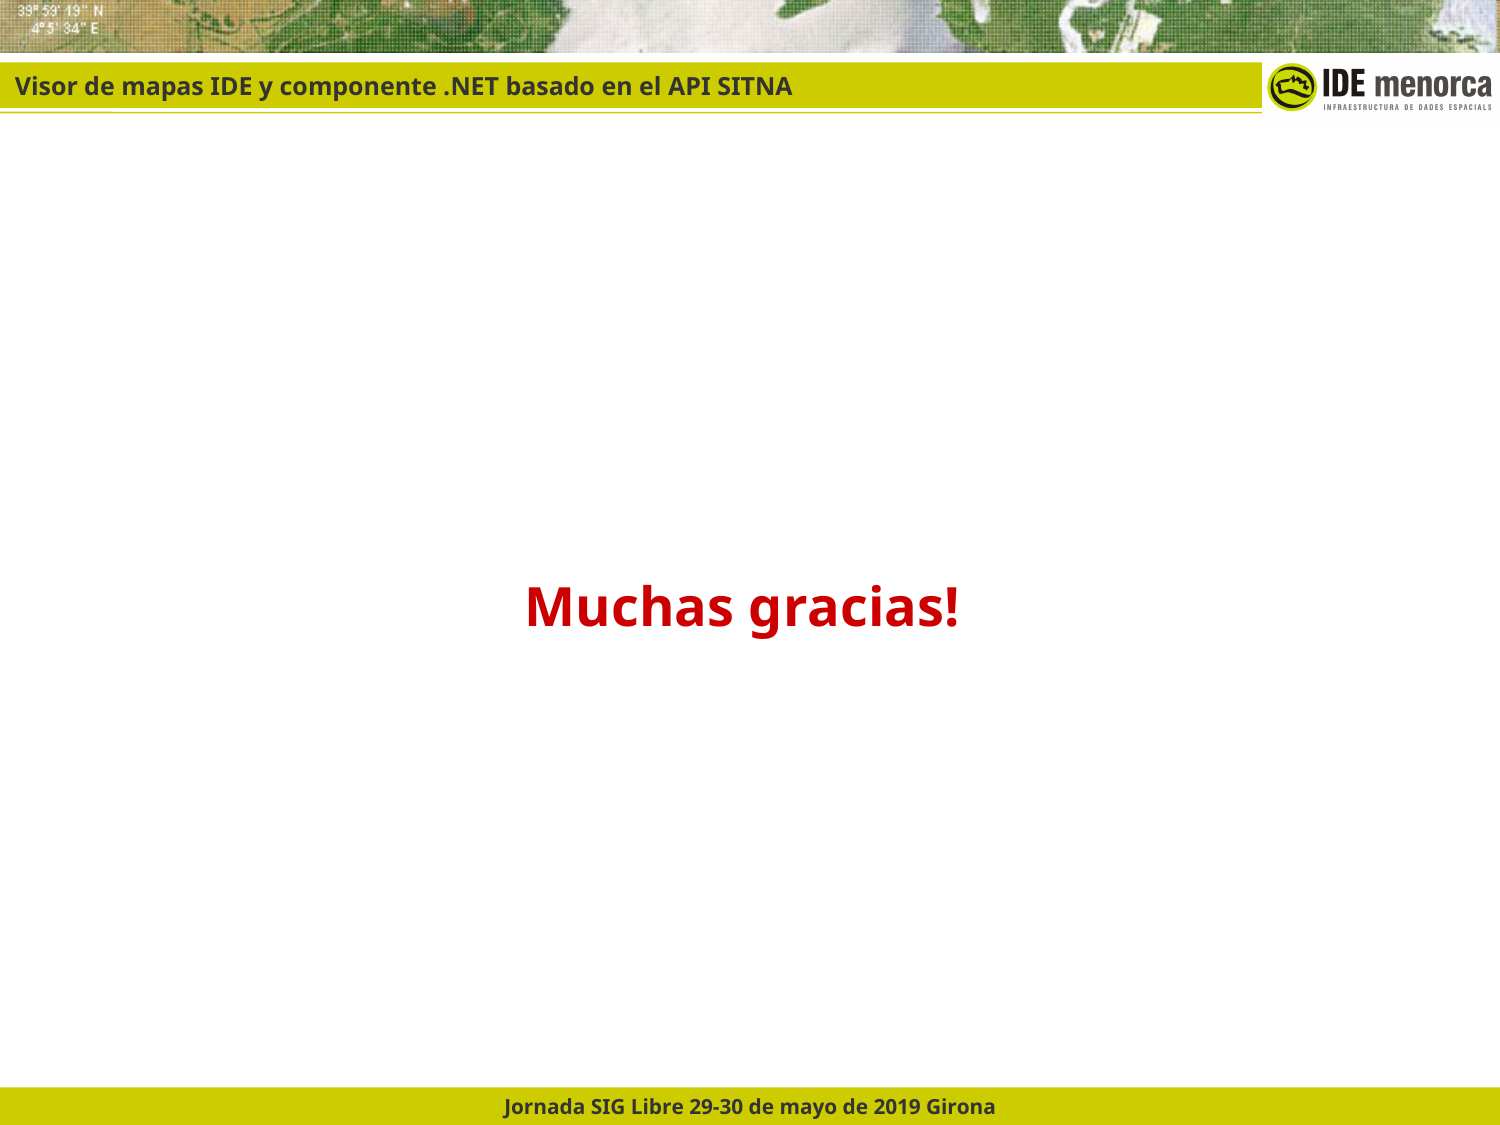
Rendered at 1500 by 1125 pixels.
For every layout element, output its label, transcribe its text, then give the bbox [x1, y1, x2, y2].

text_box Muchas gracias! [66, 564, 1420, 646]
text_box Visor de mapas IDE y componente .NET basado en el API SITNA [0, 62, 1262, 108]
text_box Jornada SIG Libre 29-30 de mayo de 2019 Girona [0, 1087, 1500, 1125]
picture [0, 0, 1500, 126]
